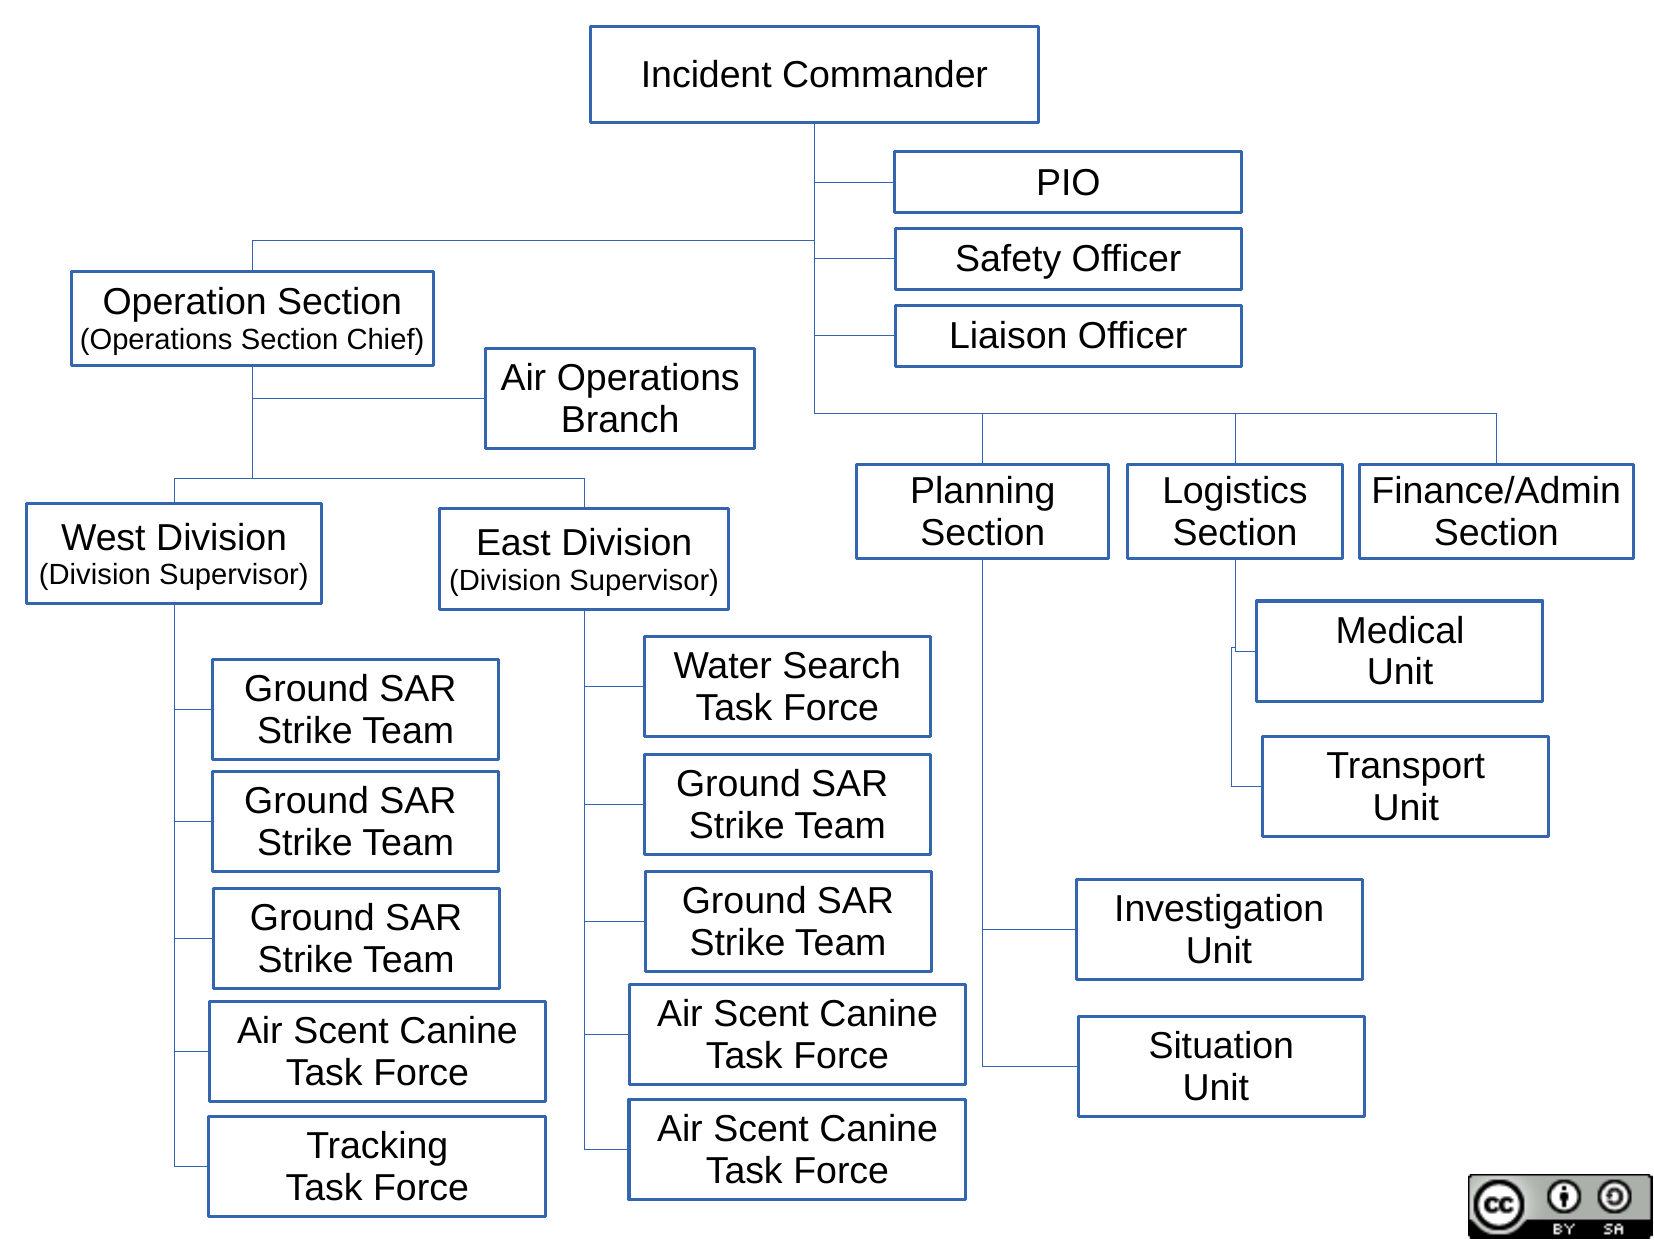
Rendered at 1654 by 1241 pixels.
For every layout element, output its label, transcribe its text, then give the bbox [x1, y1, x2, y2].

text_box East Division (Division Supervisor) [439, 508, 729, 610]
text_box Planning Section [856, 464, 1109, 559]
text_box Medical Unit [1256, 601, 1543, 702]
text_box Ground SAR Strike Team [212, 659, 499, 760]
text_box Ground SAR Strike Team [213, 888, 500, 989]
text_box Transport Unit [1262, 736, 1549, 837]
text_box Safety Officer [895, 228, 1242, 290]
text_box Operation Section (Operations Section Chief) [71, 271, 434, 366]
text_box West Division (Division Supervisor) [26, 503, 322, 604]
text_box PIO [894, 151, 1242, 213]
text_box Incident Commander [590, 26, 1039, 123]
text_box Air Operations Branch [485, 348, 755, 449]
text_box Air Scent Canine Task Force [209, 1001, 546, 1102]
text_box Water Search Task Force [644, 636, 931, 737]
text_box Situation Unit [1078, 1016, 1365, 1117]
text_box Tracking Task Force [208, 1116, 546, 1217]
text_box Ground SAR Strike Team [212, 771, 499, 872]
text_box Liaison Officer [895, 305, 1242, 367]
text_box Ground SAR Strike Team [645, 871, 932, 972]
picture [1468, 1174, 1653, 1239]
text_box Air Scent Canine Task Force [628, 1099, 966, 1200]
text_box Logistics Section [1127, 464, 1343, 559]
text_box Investigation Unit [1076, 879, 1363, 980]
text_box Finance/Admin Section [1359, 464, 1634, 559]
text_box Air Scent Canine Task Force [629, 984, 966, 1085]
text_box Ground SAR Strike Team [644, 754, 931, 855]
